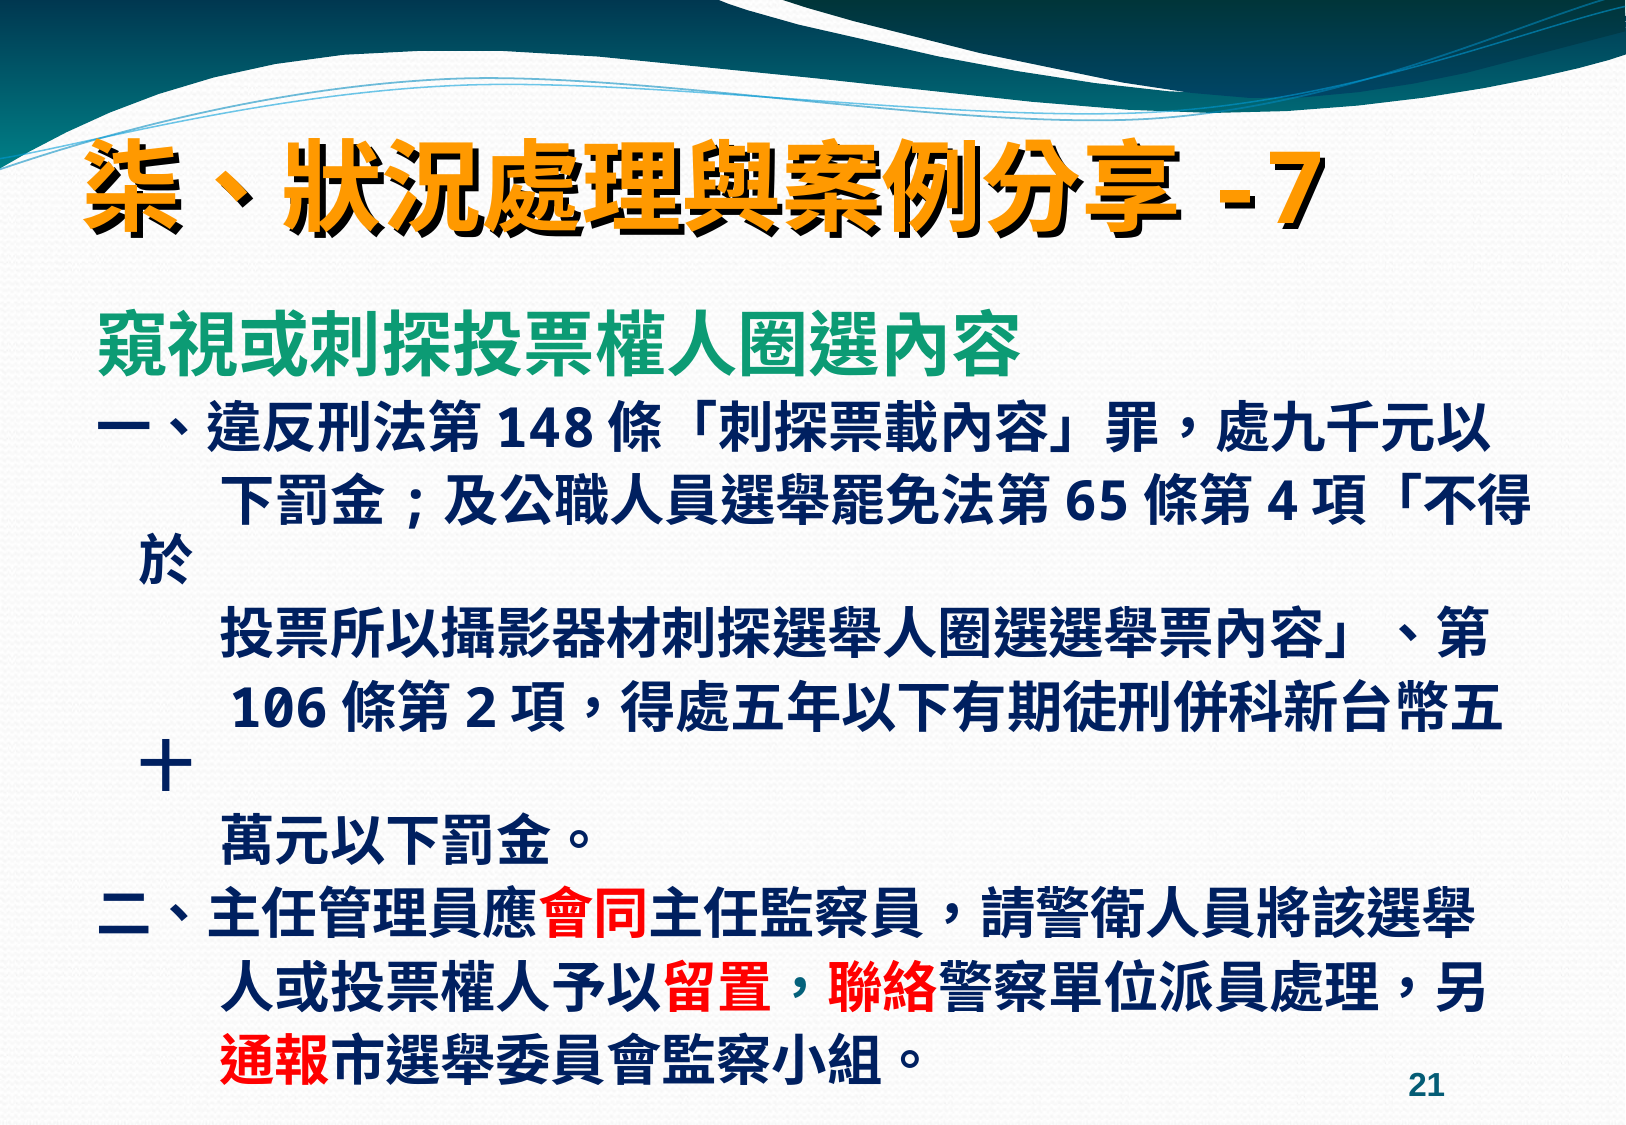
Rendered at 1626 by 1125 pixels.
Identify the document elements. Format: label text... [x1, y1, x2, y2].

title 柒、狀況處理與案例分享-7 [81, 99, 1544, 244]
text_box [1408, 1042, 1544, 1103]
list 窺視或刺探投票權人圈選內容 一、違反刑法第148條「刺探票載內容」罪，處九千元以 下罰金;及公職人員選舉罷免法第65條第4項「不得於 投票所以攝影器材刺探選舉人圈選選舉票內容」、第 106條第2項，得處五年以下有期徒刑併科新台幣五十 萬元以下罰金。 二、主任管理員應會同主任監察員，請警衛人員將該選舉 人或投票權人予以留置，聯絡警察單位派員處理，另 通報市選舉委員會監察小組。 [81, 301, 1572, 1103]
